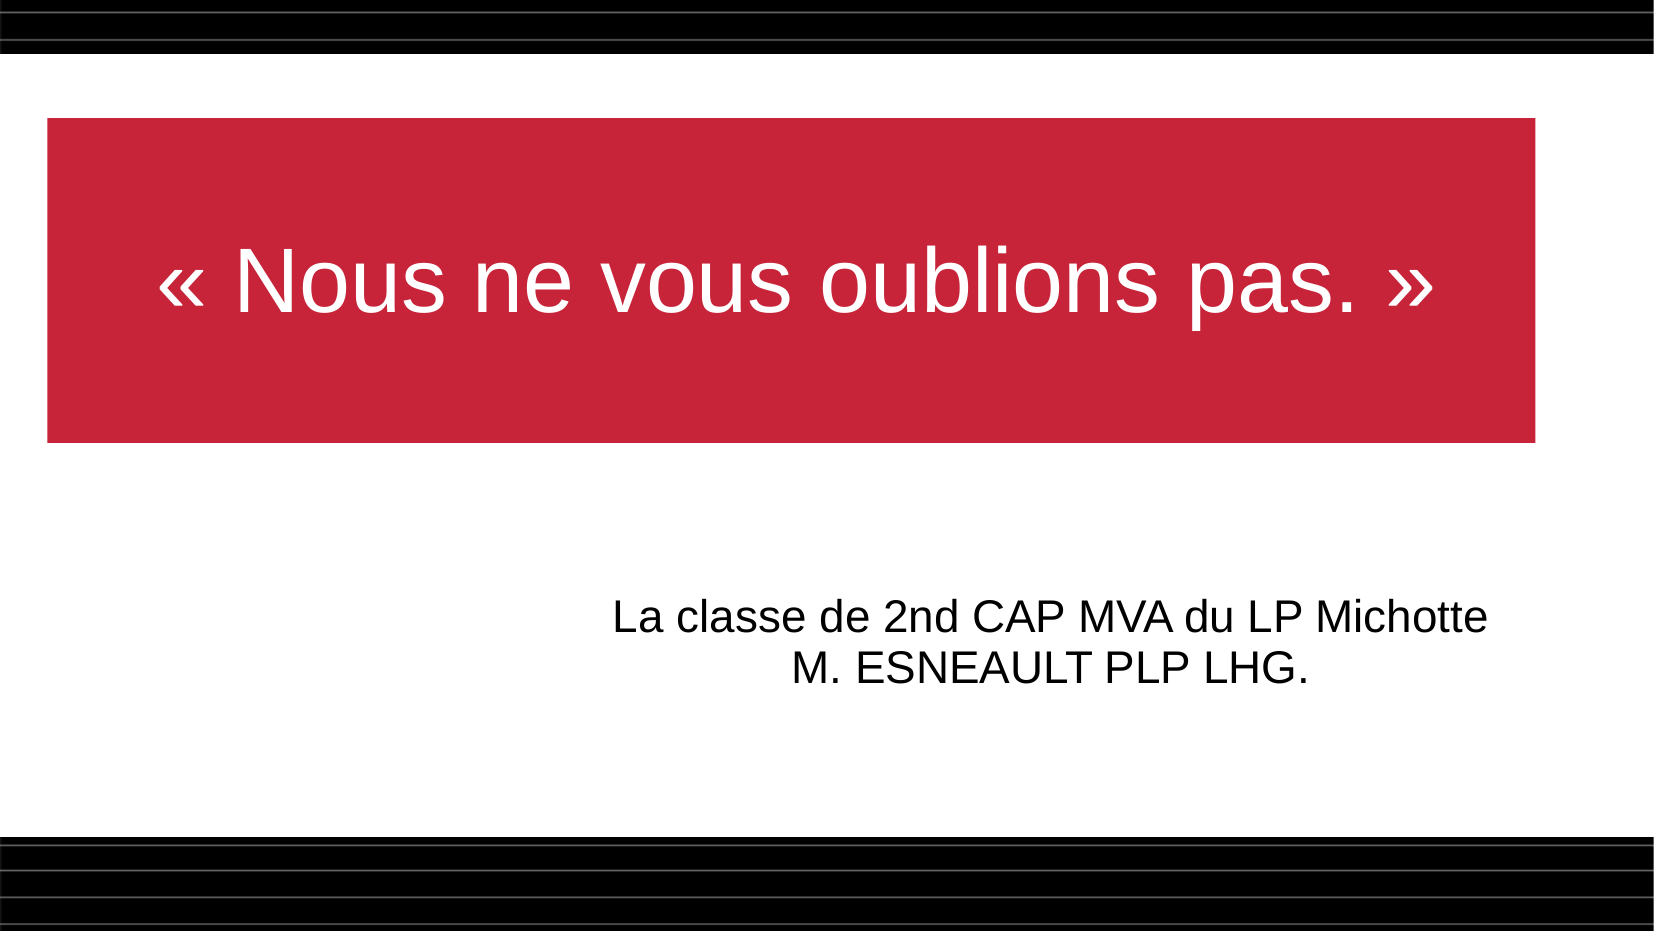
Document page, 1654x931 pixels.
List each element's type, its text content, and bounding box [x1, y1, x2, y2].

picture [0, 837, 1654, 931]
picture [0, 0, 1654, 54]
title « Nous ne vous oublions pas. » [47, 118, 1536, 443]
subtitle La classe de 2nd CAP MVA du LP Michotte M. ESNEAULT PLP LHG. [531, 590, 1571, 804]
